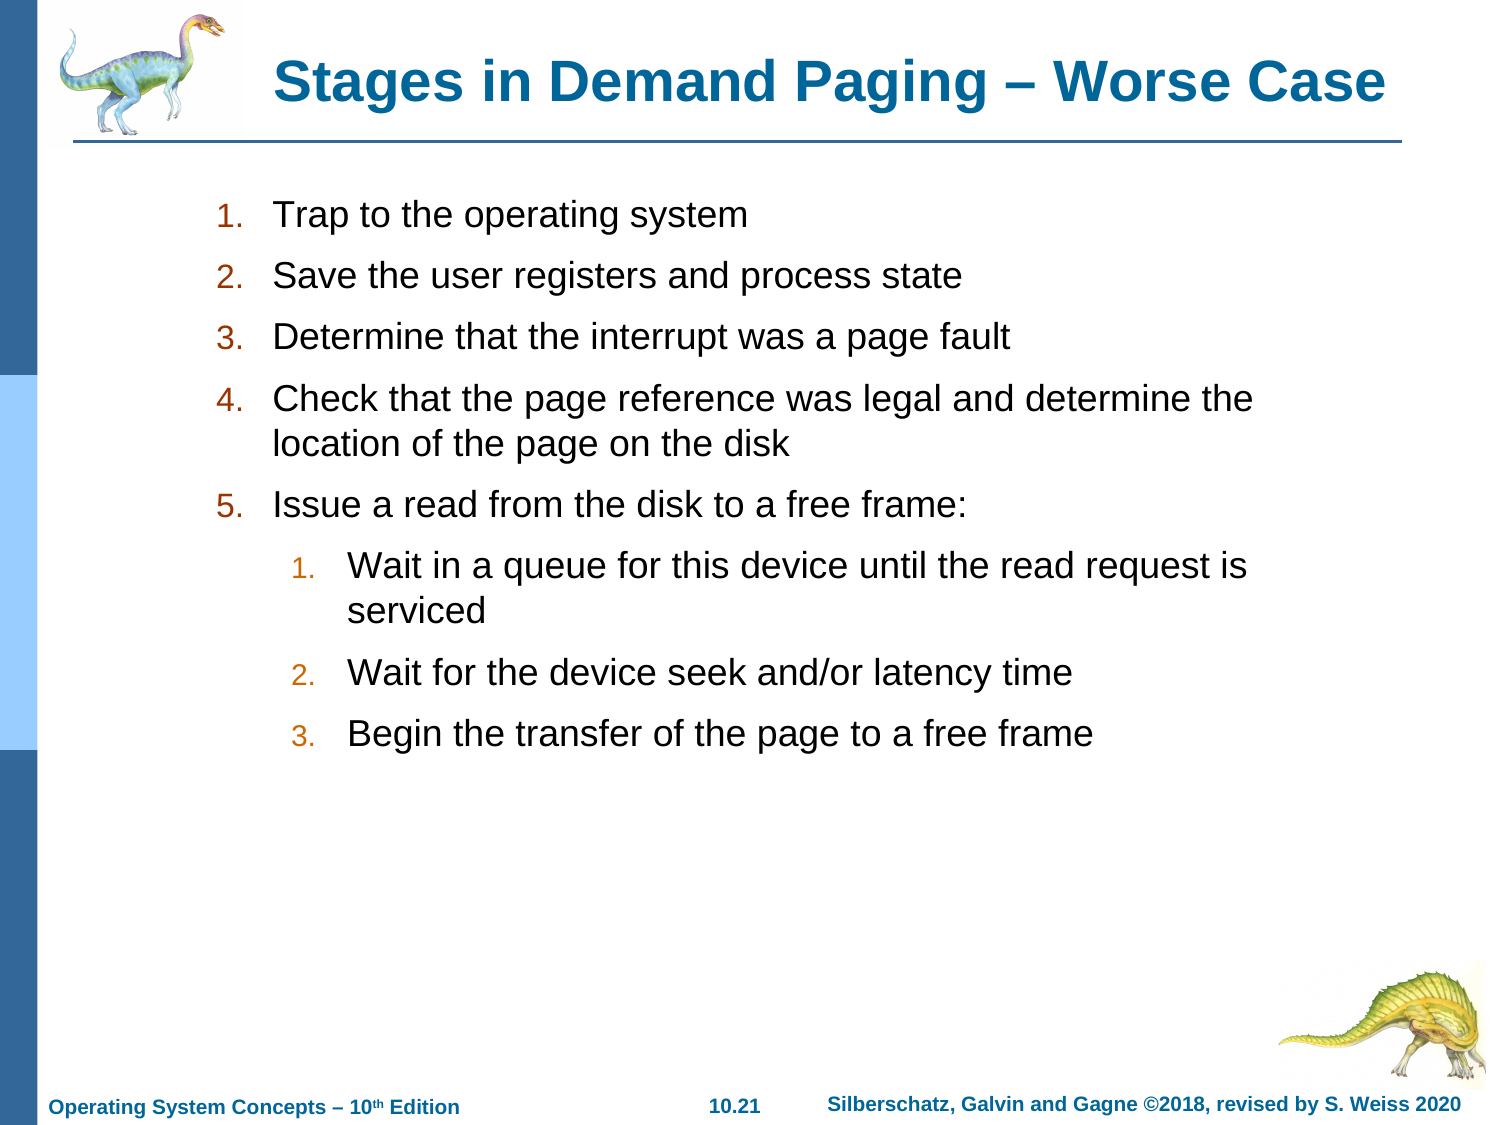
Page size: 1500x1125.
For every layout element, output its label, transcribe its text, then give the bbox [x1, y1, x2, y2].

picture [1275, 959, 1486, 1090]
list Trap to the operating system Save the user registers and process state Determine that the interrupt was a page fault Check that the page reference was legal and determine the location of the page on the disk Issue a read from the disk to a free frame: Wait in a queue for this device until the read request is serviced Wait for the device seek and/or latency time Begin the transfer of the page to a free frame [201, 182, 1348, 978]
picture [46, 0, 243, 149]
title Stages in Demand Paging – Worse Case [185, 25, 1477, 121]
picture [1144, 1096, 1152, 1101]
